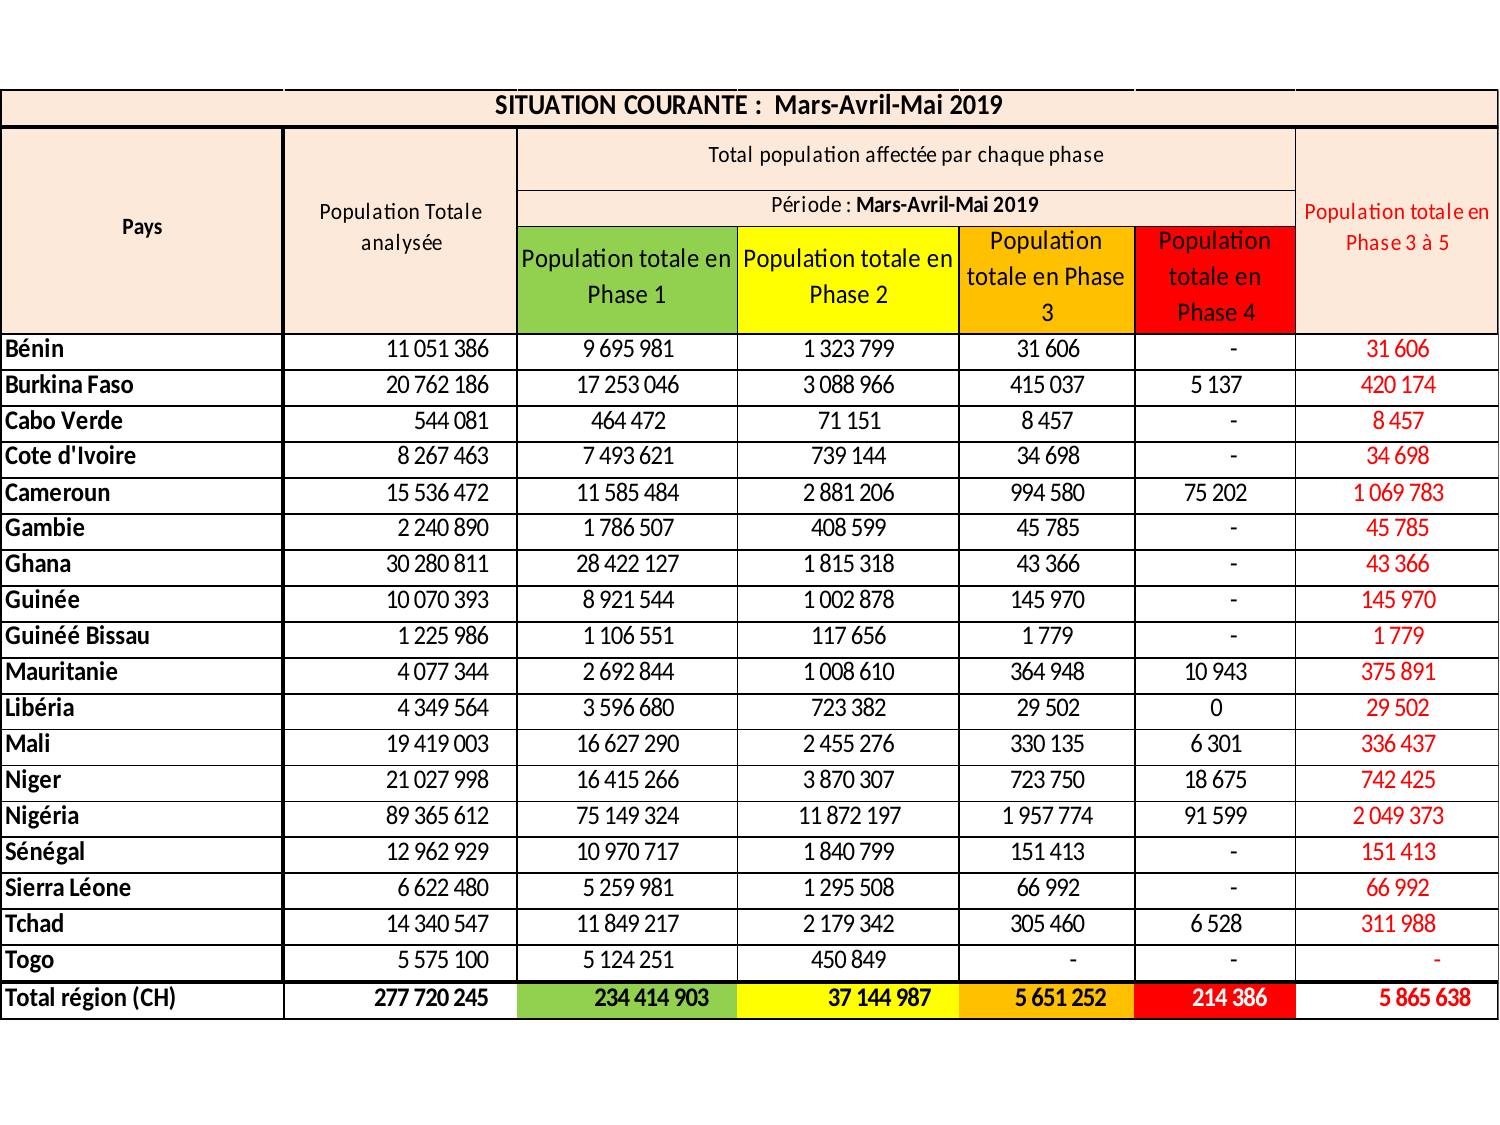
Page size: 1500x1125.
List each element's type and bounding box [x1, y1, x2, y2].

picture [0, 89, 1500, 1022]
